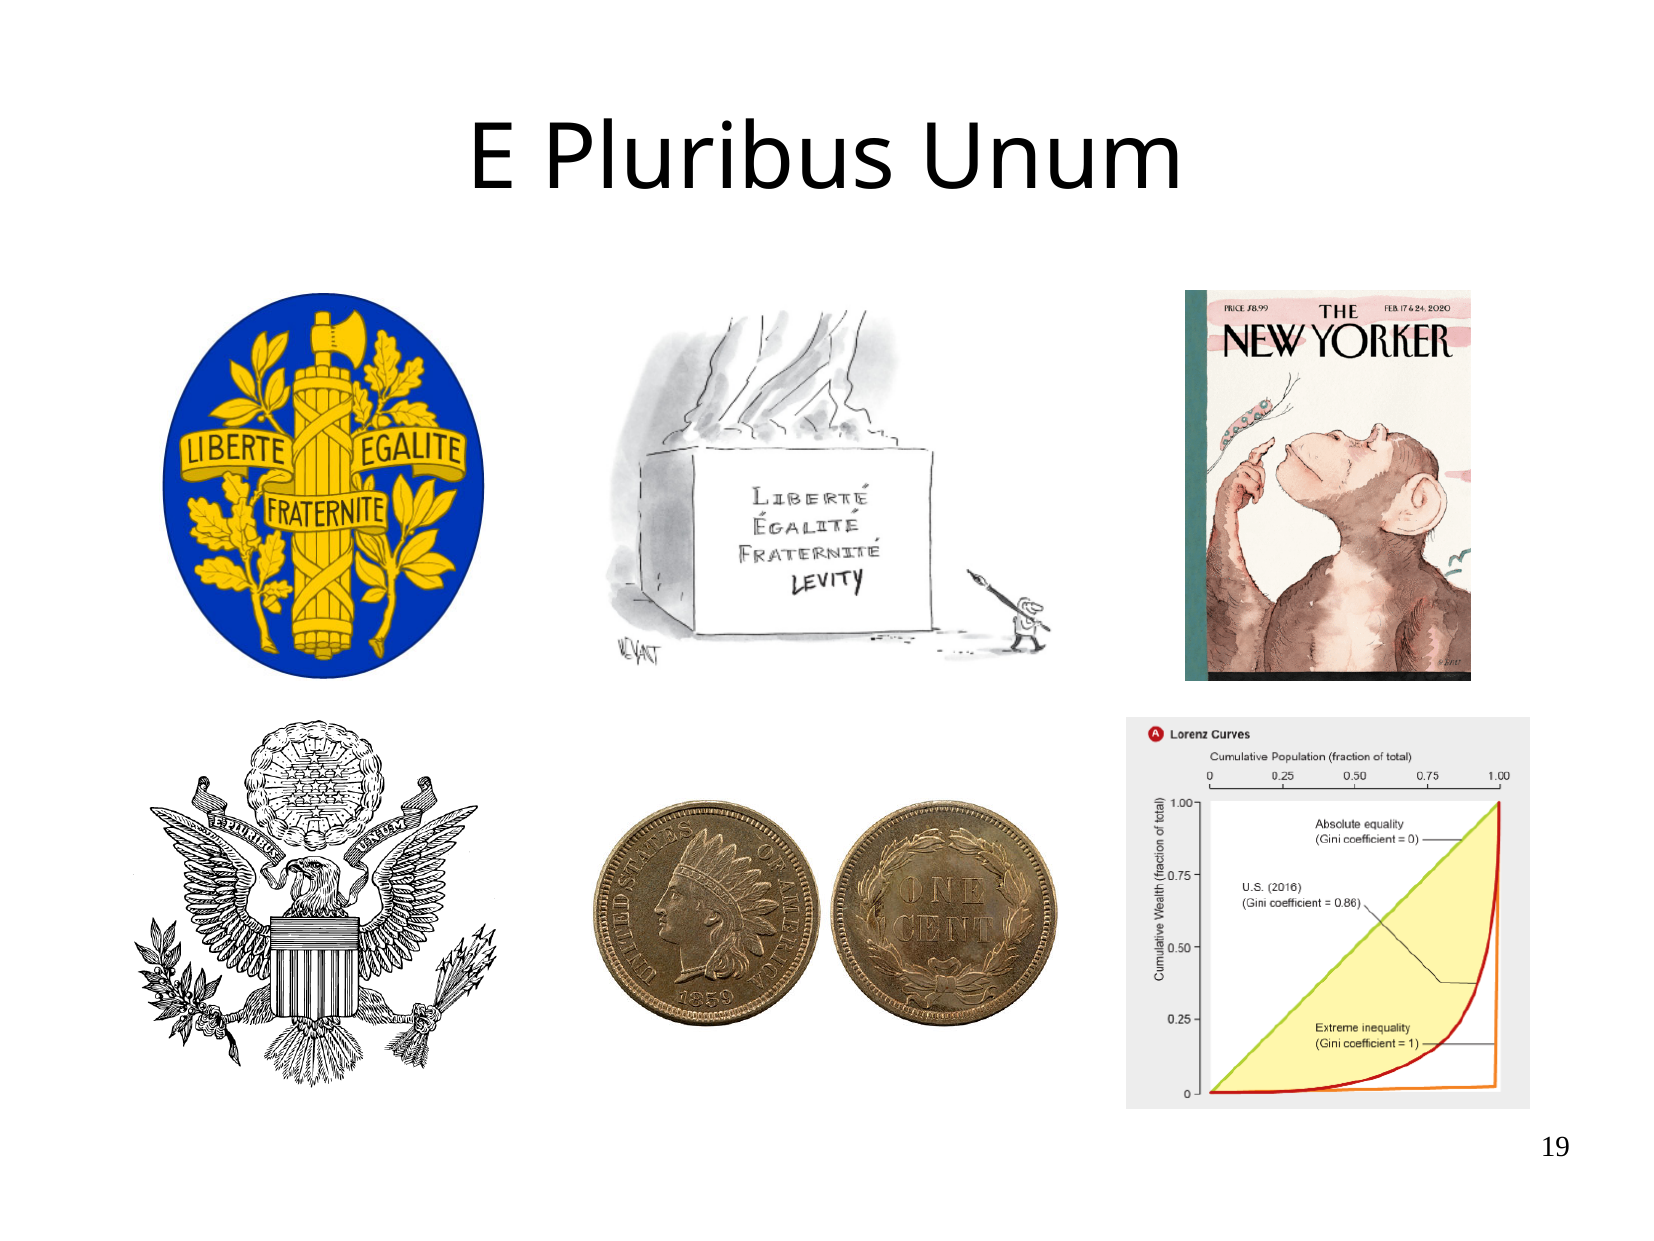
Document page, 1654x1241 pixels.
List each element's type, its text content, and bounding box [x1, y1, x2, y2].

picture [129, 717, 515, 1109]
picture [159, 290, 486, 681]
picture [1185, 290, 1471, 681]
title E Pluribus Unum [82, 49, 1571, 257]
picture [588, 290, 1063, 681]
picture [585, 792, 1065, 1034]
picture [1126, 717, 1530, 1109]
